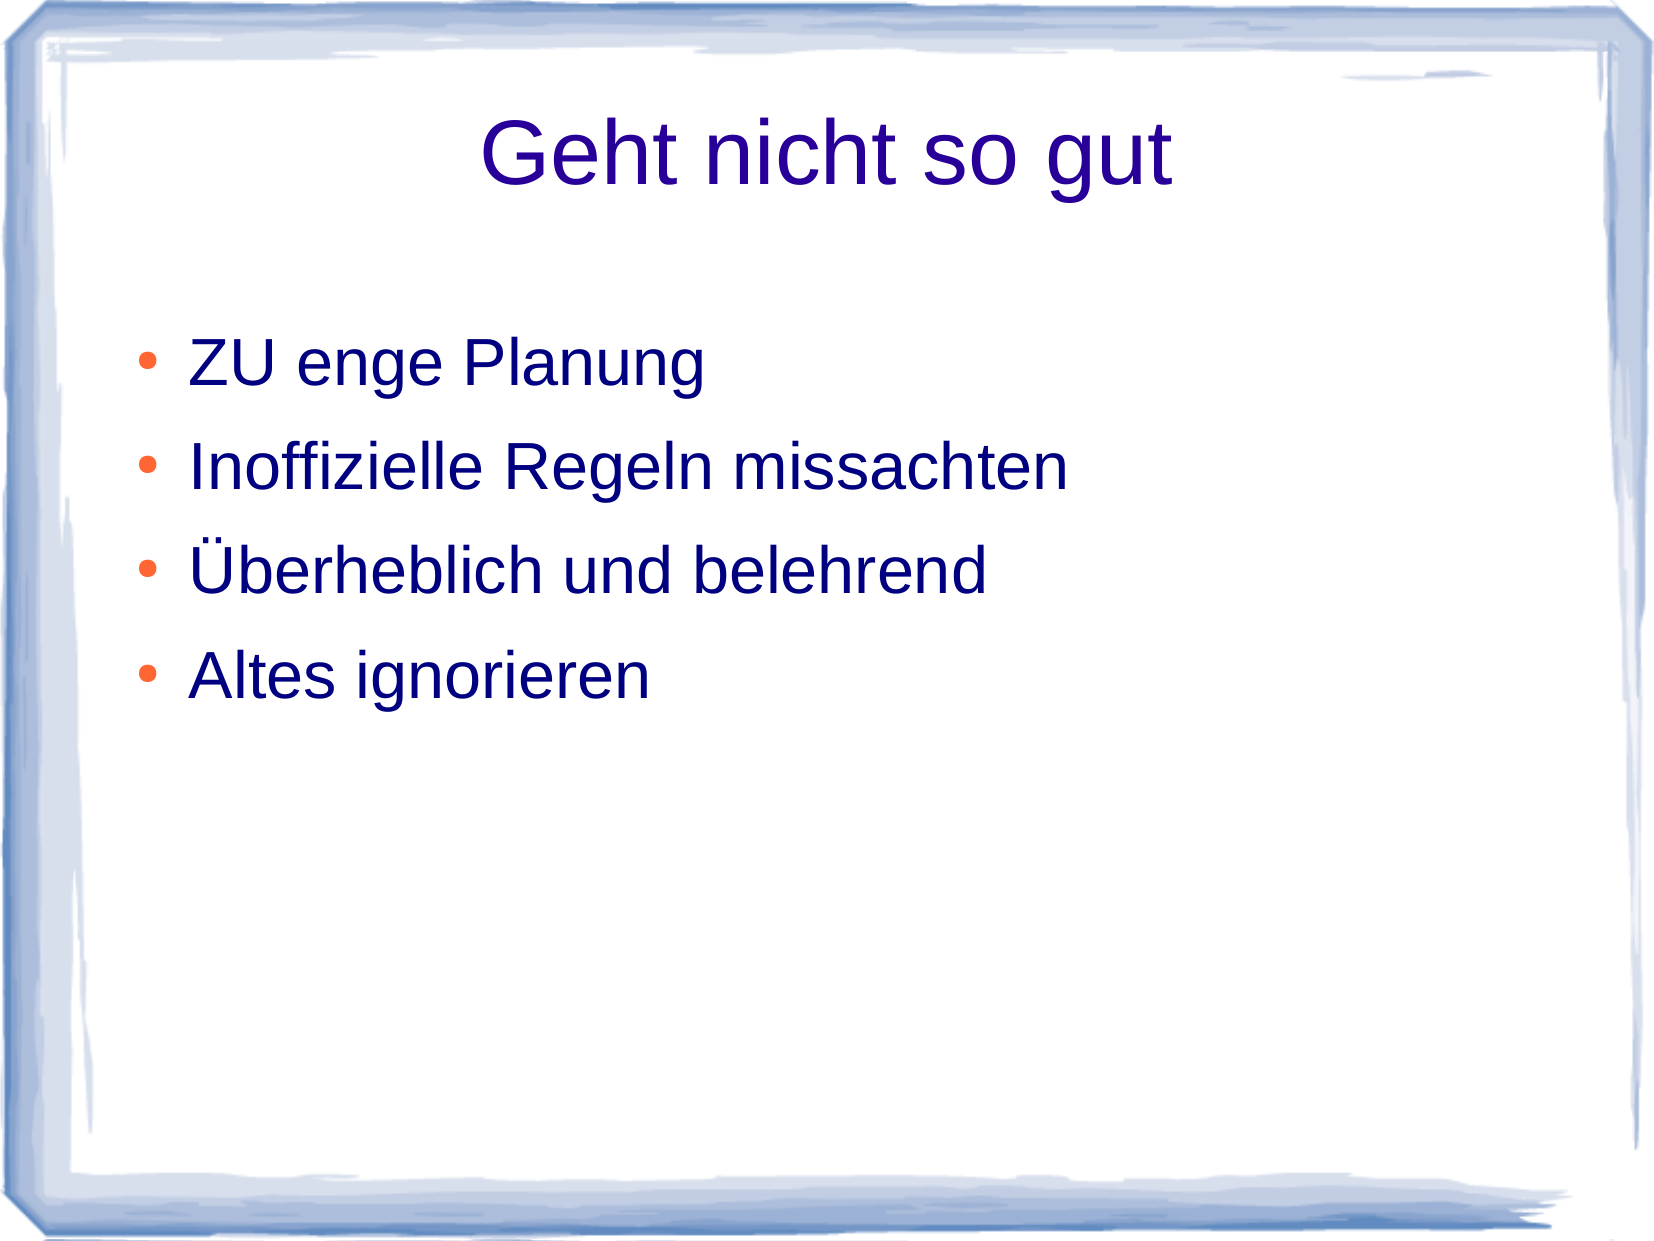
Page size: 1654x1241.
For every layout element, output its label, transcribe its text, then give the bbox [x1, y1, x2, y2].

list ZU enge Planung Inoffizielle Regeln missachten Überheblich und belehrend Altes ignorieren [118, 324, 1571, 1004]
picture [0, 0, 1654, 1241]
title Geht nicht so gut [82, 49, 1571, 257]
